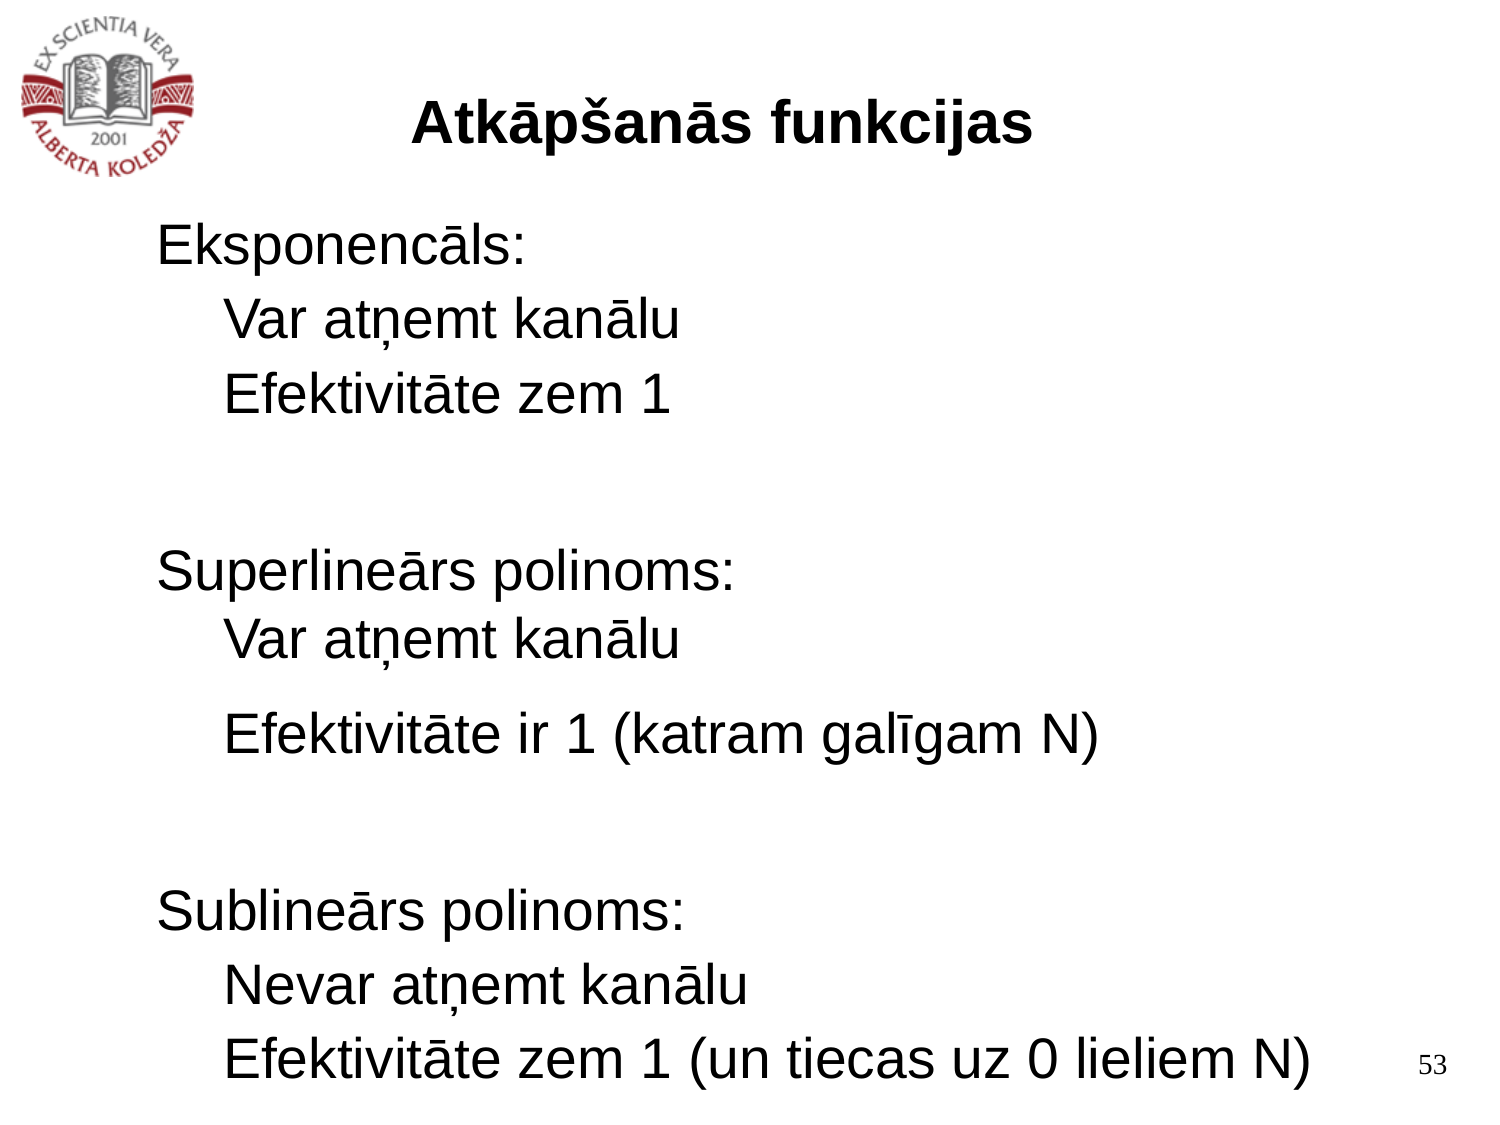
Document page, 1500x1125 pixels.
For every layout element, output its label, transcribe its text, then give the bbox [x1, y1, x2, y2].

list Eksponencāls: Var atņemt kanālu Efektivitāte zem 1 Superlineārs polinoms: Var atņemt kanālu Efektivitāte ir 1 (katram galīgam N) Sublineārs polinoms: Nevar atņemt kanālu Efektivitāte zem 1 (un tiecas uz 0 lieliem N) [74, 200, 1463, 1101]
picture [21, 16, 194, 177]
text_box <skaitlis> [1312, 1037, 1463, 1101]
title Atkāpšanās funkcijas [50, 62, 1374, 175]
